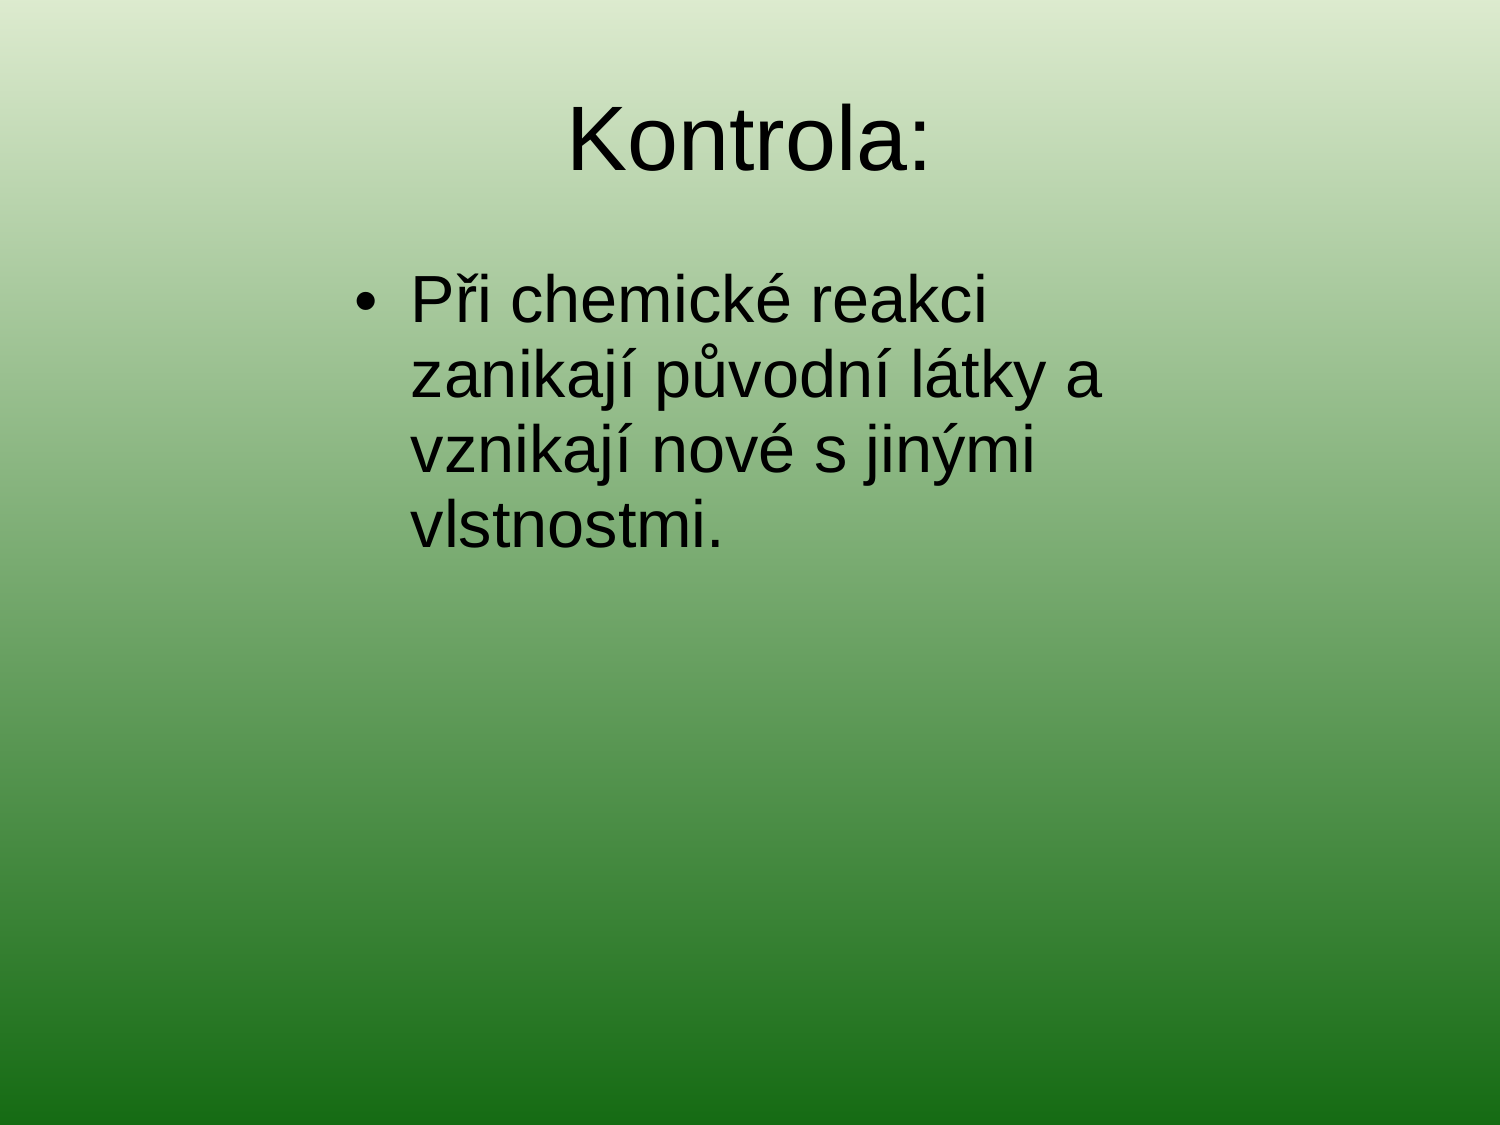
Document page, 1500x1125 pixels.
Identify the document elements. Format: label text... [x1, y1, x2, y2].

list Při chemické reakci zanikají původní látky a vznikají nové s jinými vlstnostmi. [354, 262, 1182, 1006]
title Kontrola: [75, 21, 1426, 257]
